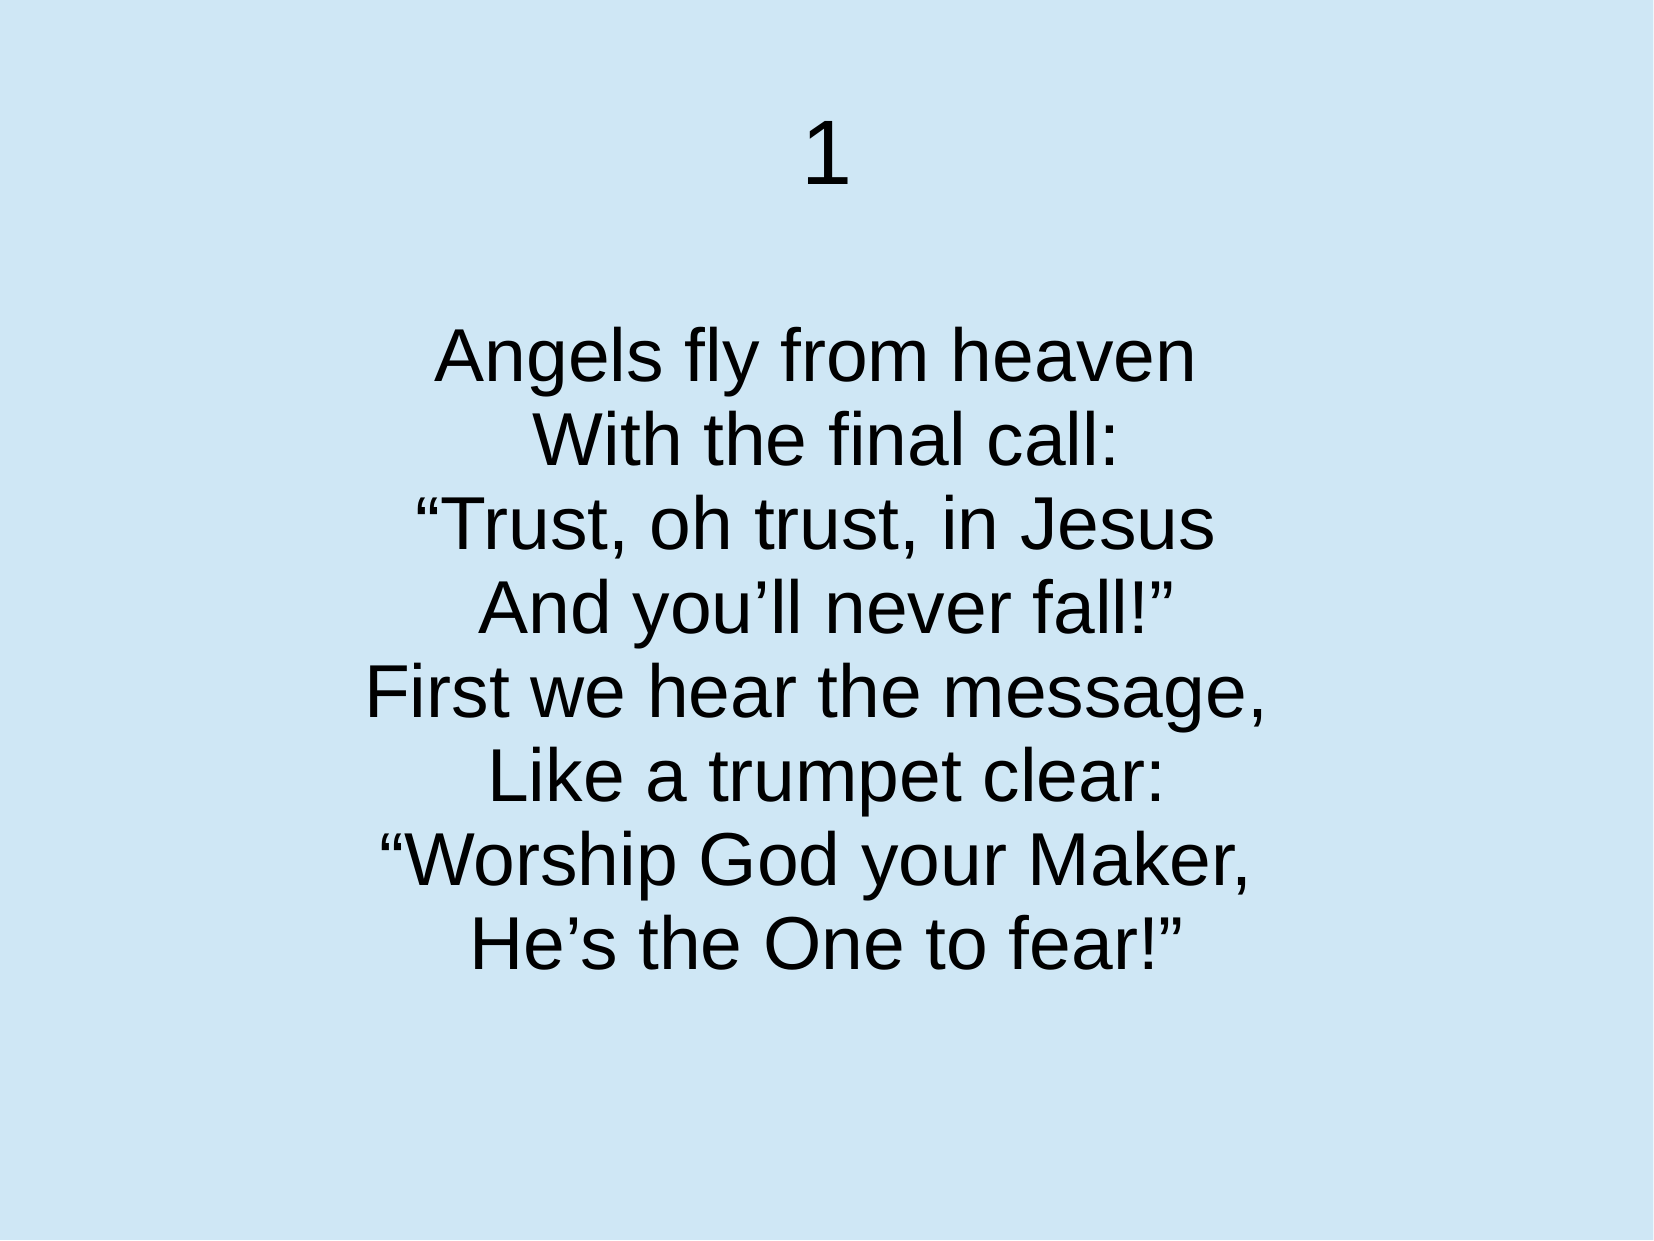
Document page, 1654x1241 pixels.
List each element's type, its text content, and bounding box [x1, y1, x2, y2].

subtitle Angels fly from heaven With the final call: “Trust, oh trust, in Jesus And you’ll never fall!” First we hear the message, Like a trumpet clear: “Worship God your Maker, He’s the One to fear!” [82, 290, 1571, 1010]
title 1 [82, 49, 1571, 257]
